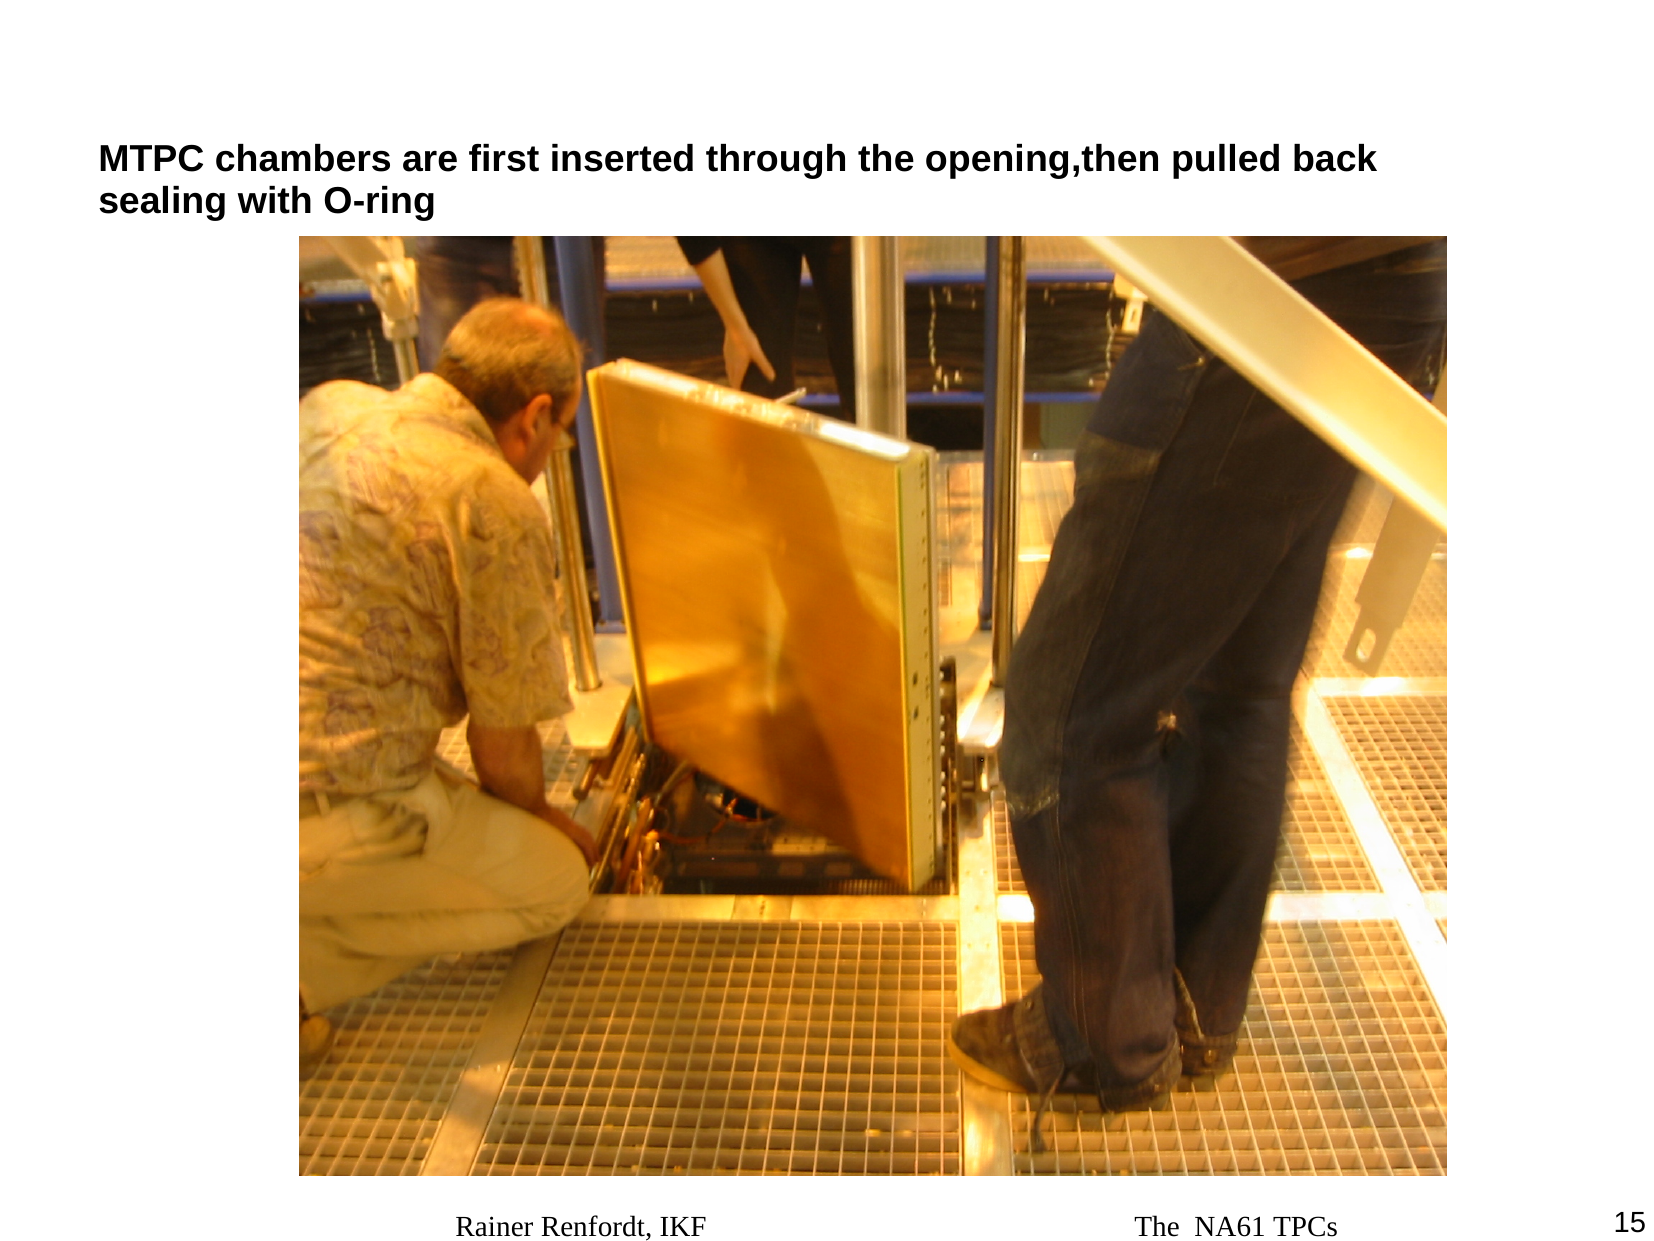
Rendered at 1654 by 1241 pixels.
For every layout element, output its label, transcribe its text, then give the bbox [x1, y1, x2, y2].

picture [299, 236, 1447, 1176]
title MTPC chambers are first inserted through the opening,then pulled back sealing with O-ring [98, 122, 1526, 237]
